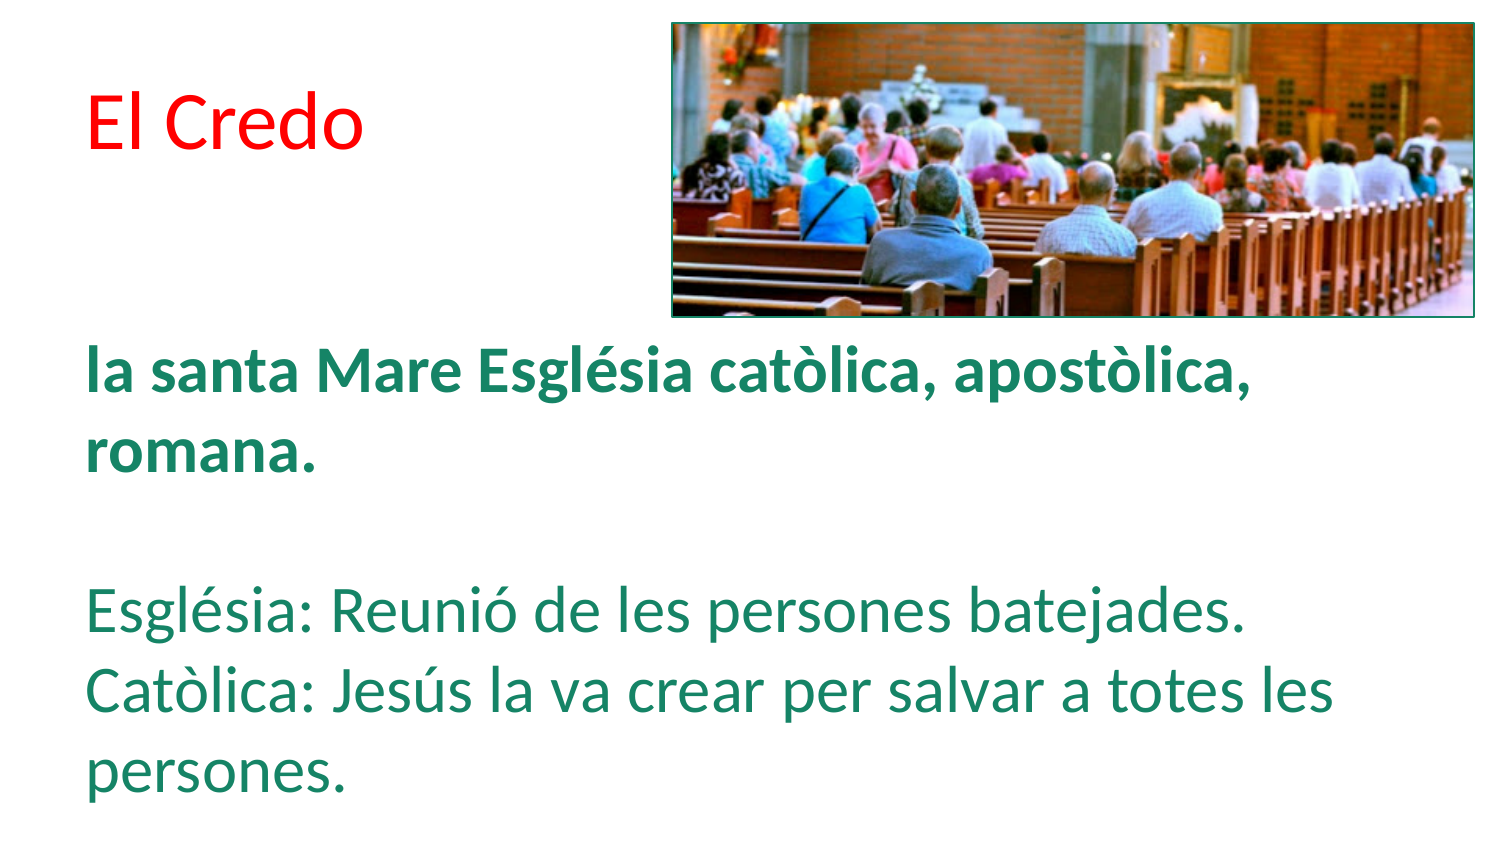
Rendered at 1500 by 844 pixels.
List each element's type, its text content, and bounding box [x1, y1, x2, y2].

text_box la santa Mare Església catòlica, apostòlica, romana. Església: Reunió de les persones batejades. Catòlica: Jesús la va crear per salvar a totes les persones. [70, 318, 1430, 814]
text_box El Credo [70, 59, 638, 158]
picture [673, 23, 1474, 316]
